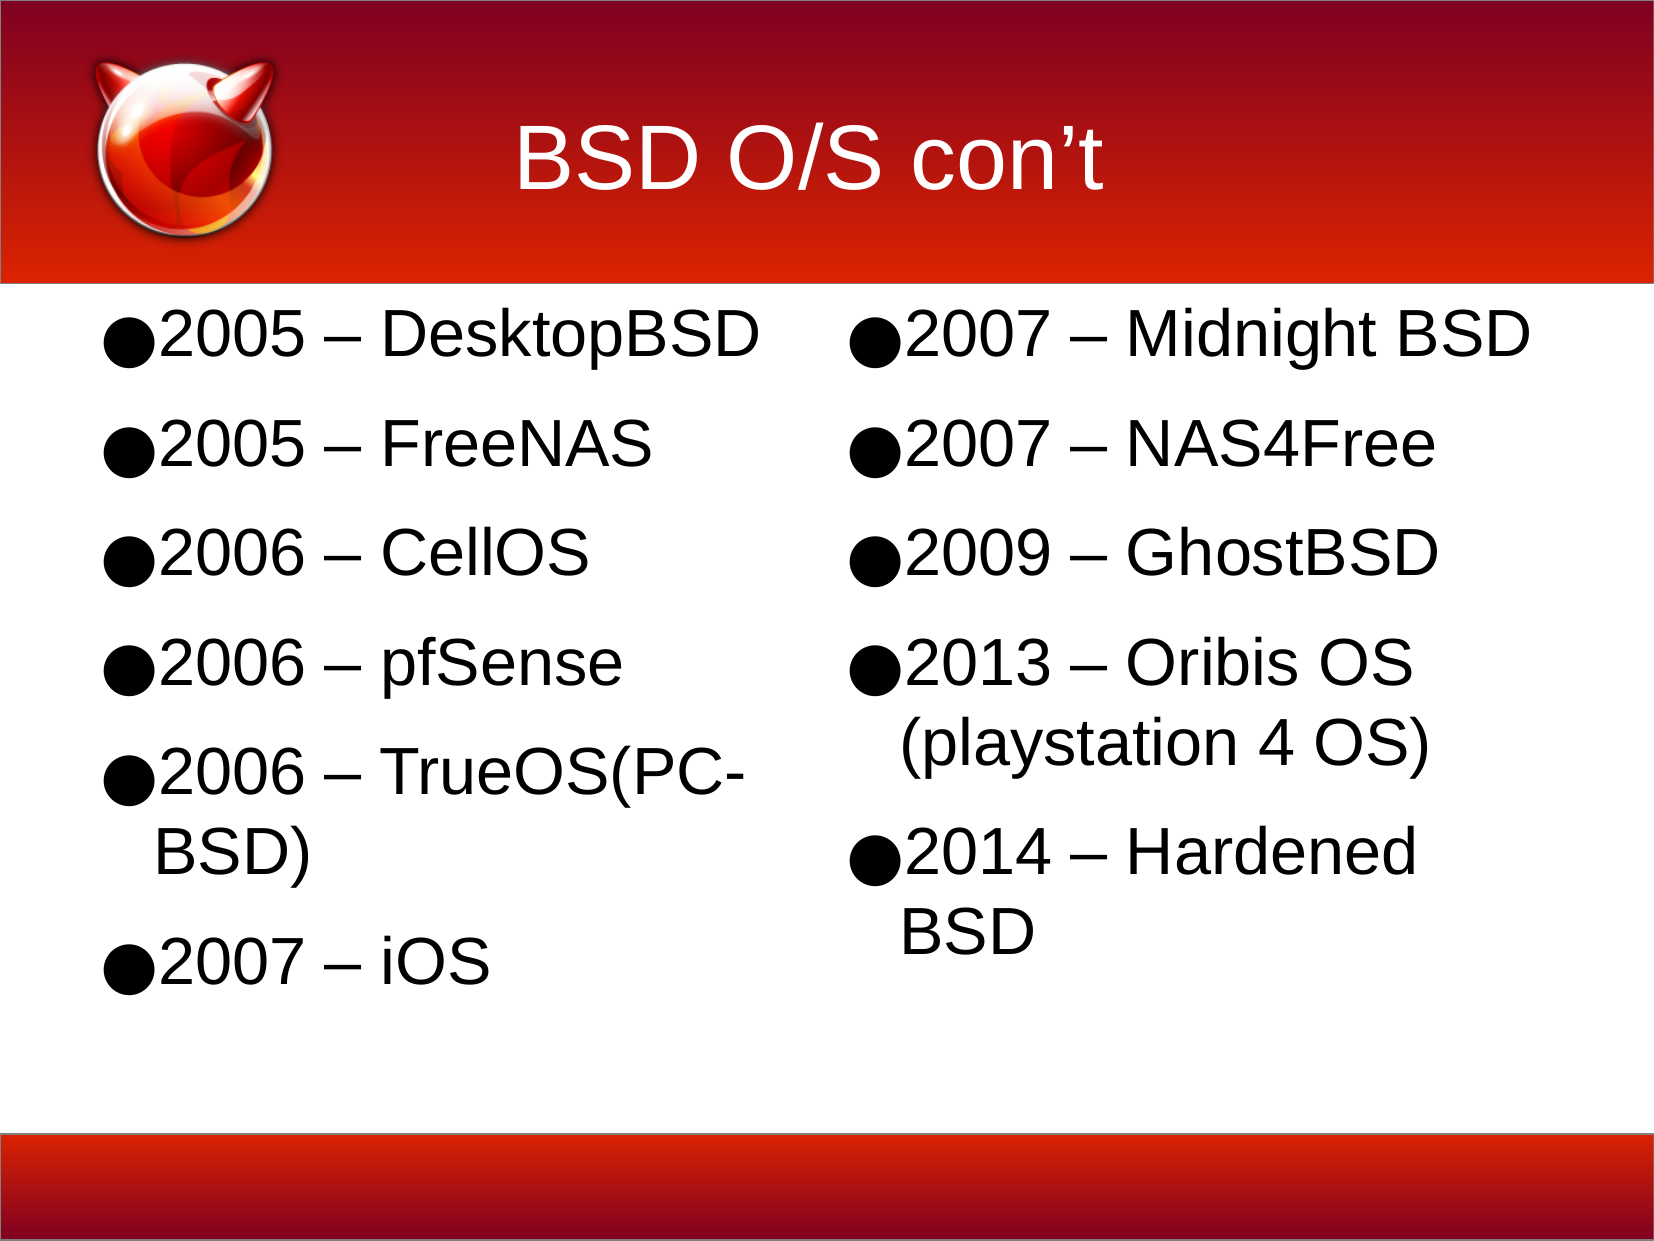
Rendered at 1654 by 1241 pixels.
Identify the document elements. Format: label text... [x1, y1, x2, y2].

text_box BSD O/S con’t [82, 49, 1536, 257]
text_box 2005 – DesktopBSD 2005 – FreeNAS 2006 – CellOS 2006 – pfSense 2006 – TrueOS(PC-BSD) 2007 – iOS [82, 290, 793, 1010]
text_box 2007 – Midnight BSD 2007 – NAS4Free 2009 – GhostBSD 2013 – Oribis OS (playstation 4 OS) 2014 – Hardened BSD [828, 290, 1539, 1010]
